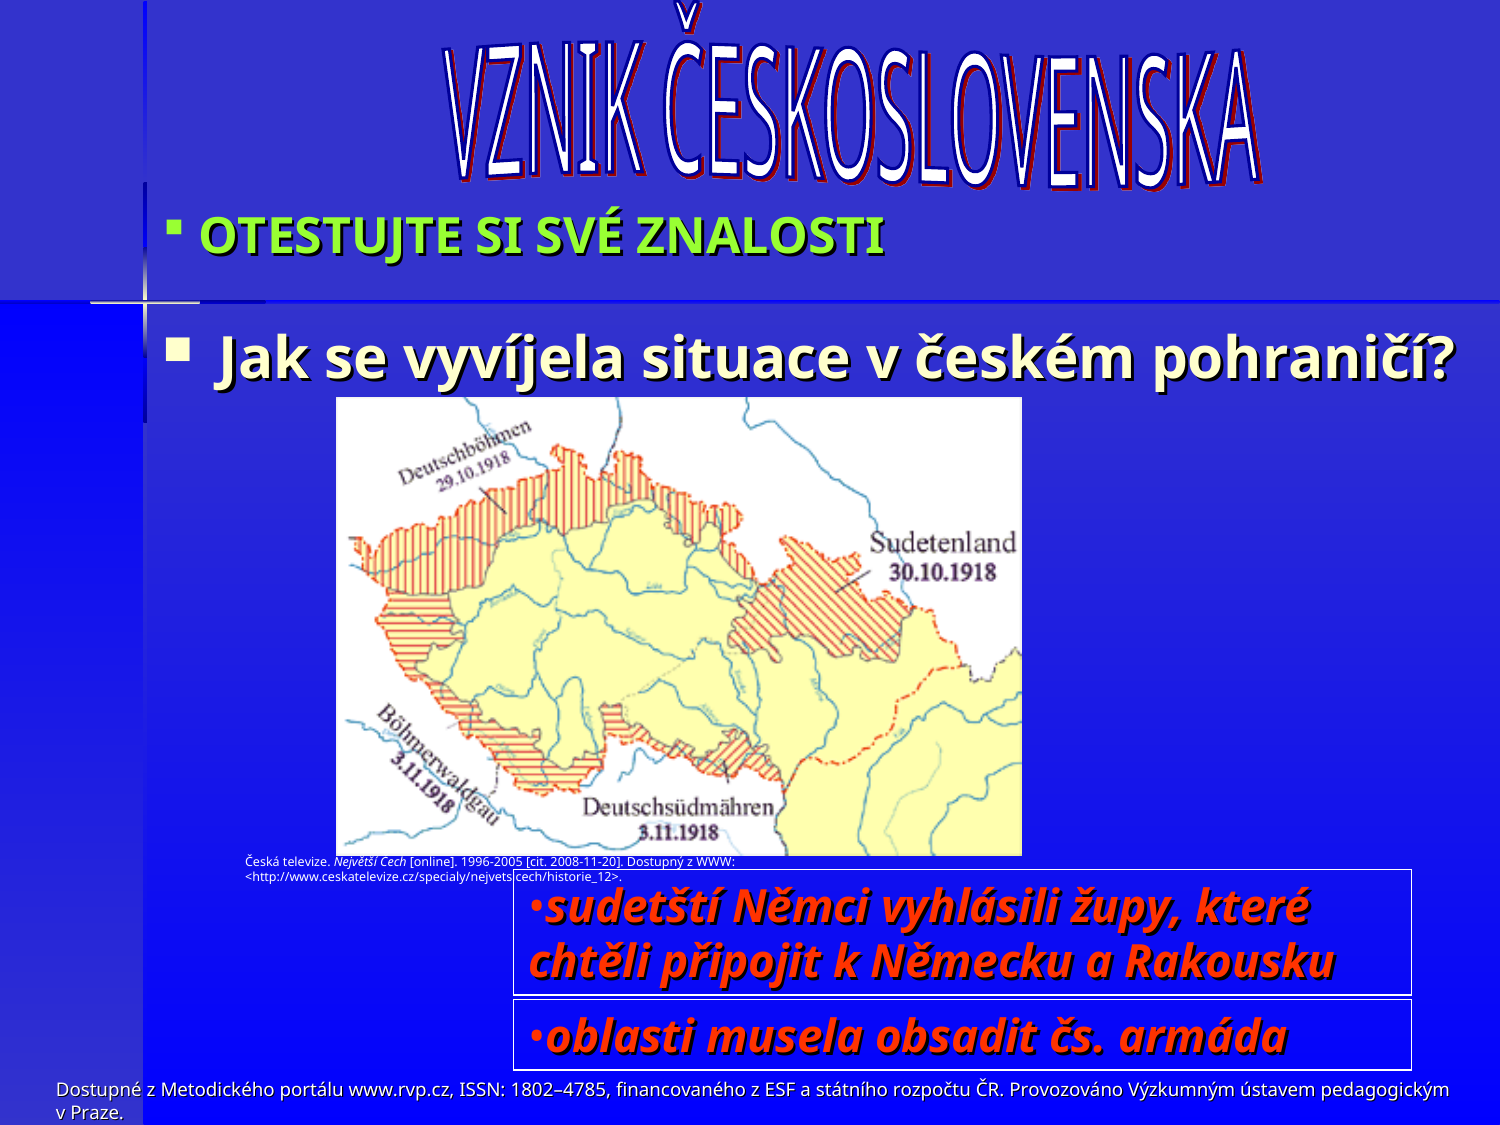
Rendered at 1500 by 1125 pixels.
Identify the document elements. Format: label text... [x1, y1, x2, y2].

text_box VZNIK ČESKOSLOVENSKA [1049, 56, 1077, 187]
text_box VZNIK ČESKOSLOVENSKA [674, 0, 699, 31]
picture [336, 397, 1022, 846]
text_box VZNIK ČESKOSLOVENSKA [825, 47, 872, 182]
text_box VZNIK ČESKOSLOVENSKA [1137, 54, 1169, 188]
text_box VZNIK ČESKOSLOVENSKA [1001, 55, 1043, 186]
text_box Česká televize. Největší Čech [online]. 1996-2005 [cit. 2008-11-20]. Dostupný z WWW: <http://www.ceskatelevize.cz/specialy/nejvetsicech/historie_12>. [230, 846, 1129, 892]
list Jak se vyvíjela situace v českém pohraničí? [147, 326, 1500, 705]
text_box VZNIK ČESKOSLOVENSKA [878, 49, 910, 183]
text_box Dostupné z Metodického portálu www.rvp.cz, ISSN: 1802–4785, financovaného z ESF a státního rozpočtu ČR. Provozováno Výzkumným ústavem pedagogickým v Praze. [41, 1070, 1471, 1125]
text_box sudetští Němci vyhlásili župy, které chtěli připojit k Německu a Rakousku [513, 869, 1412, 995]
text_box oblasti musela obsadit čs. armáda [513, 999, 1412, 1070]
text_box VZNIK ČESKOSLOVENSKA [1178, 50, 1259, 185]
text_box VZNIK ČESKOSLOVENSKA [745, 44, 777, 178]
text_box OTESTUJTE SI SVÉ ZNALOSTI [147, 196, 987, 272]
text_box VZNIK ČESKOSLOVENSKA [952, 52, 998, 186]
text_box VZNIK ČESKOSLOVENSKA [919, 51, 948, 183]
text_box VZNIK ČESKOSLOVENSKA [578, 42, 597, 173]
text_box VZNIK ČESKOSLOVENSKA [606, 41, 643, 173]
text_box VZNIK ČESKOSLOVENSKA [486, 44, 522, 177]
text_box VZNIK ČESKOSLOVENSKA [664, 41, 702, 176]
text_box VZNIK ČESKOSLOVENSKA [442, 46, 485, 179]
text_box VZNIK ČESKOSLOVENSKA [1087, 56, 1127, 187]
text_box VZNIK ČESKOSLOVENSKA [786, 46, 823, 179]
text_box VZNIK ČESKOSLOVENSKA [530, 42, 570, 174]
text_box VZNIK ČESKOSLOVENSKA [710, 44, 739, 176]
